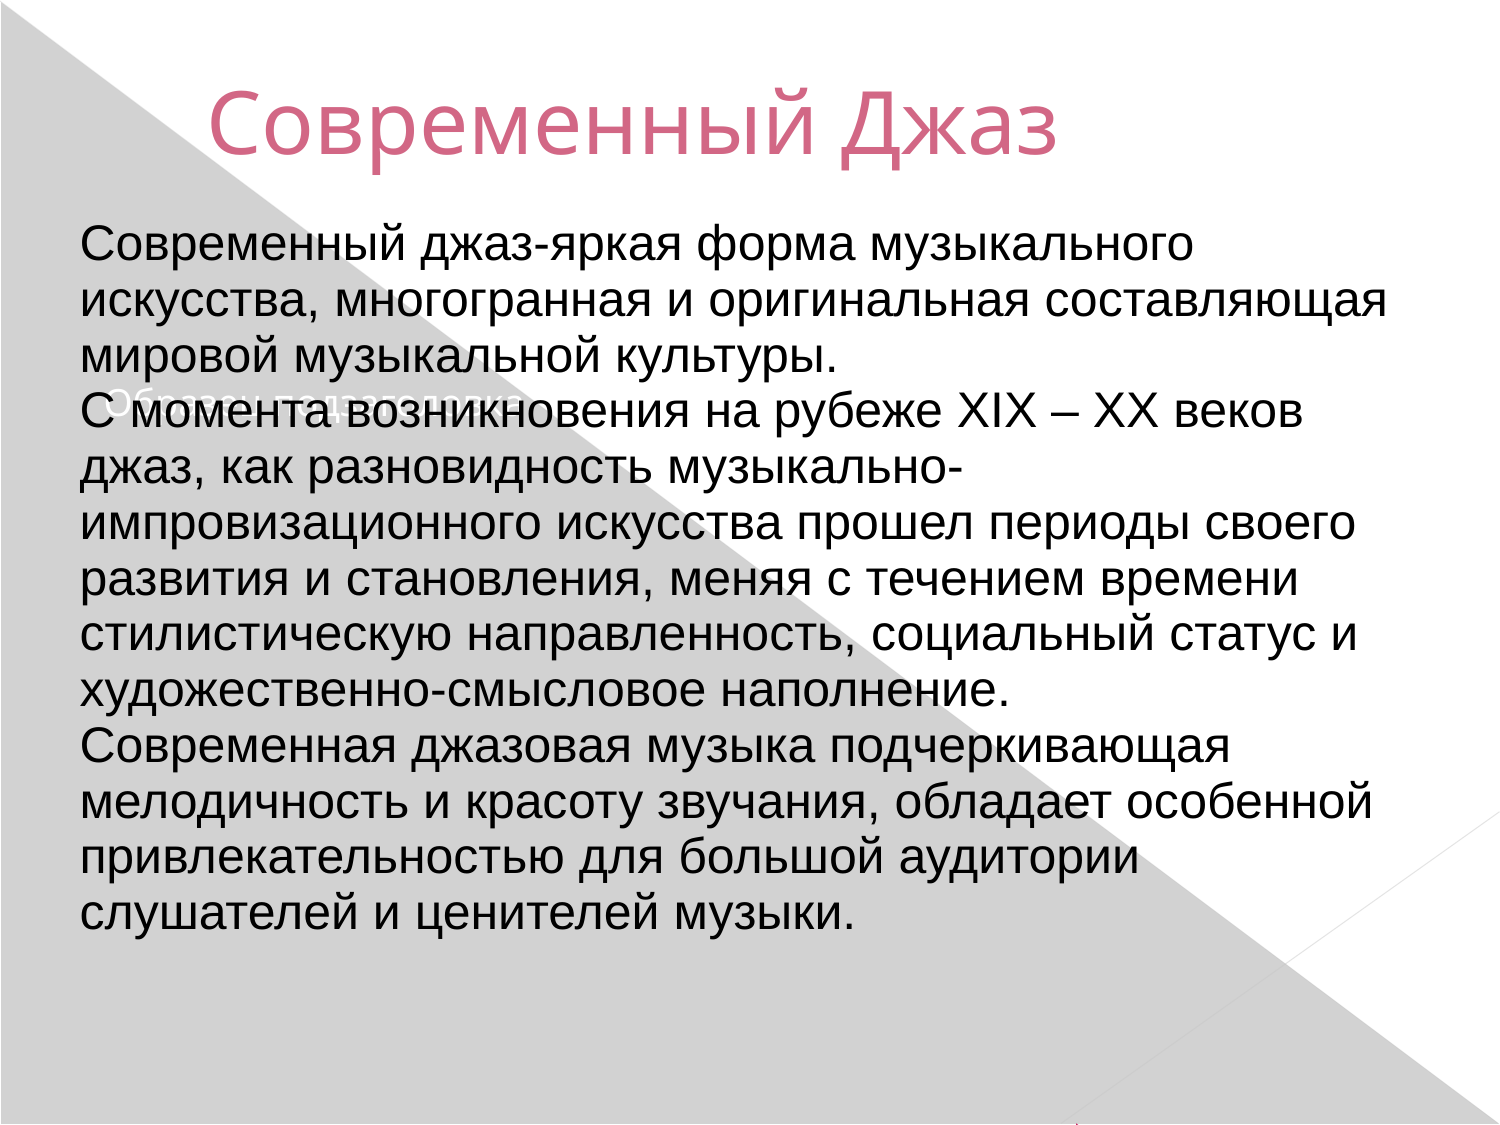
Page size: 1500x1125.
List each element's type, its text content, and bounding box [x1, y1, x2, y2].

title Современный Джаз [112, 42, 1388, 197]
text_box Современный джаз-яркая форма музыкального искусства, многогранная и оригинальная составляющая мировой музыкальной культуры. С момента возникновения на рубеже XIX – XX веков джаз, как разновидность музыкально-импровизационного искусства прошел периоды своего развития и становления, меняя с течением времени стилистическую направленность, социальный статус и художественно-смысловое наполнение. Современная джазовая музыка подчеркивающая мелодичность и красоту звучания, обладает особенной привлекательностью для большой аудитории слушателей и ценителей музыки. [64, 208, 1424, 1024]
